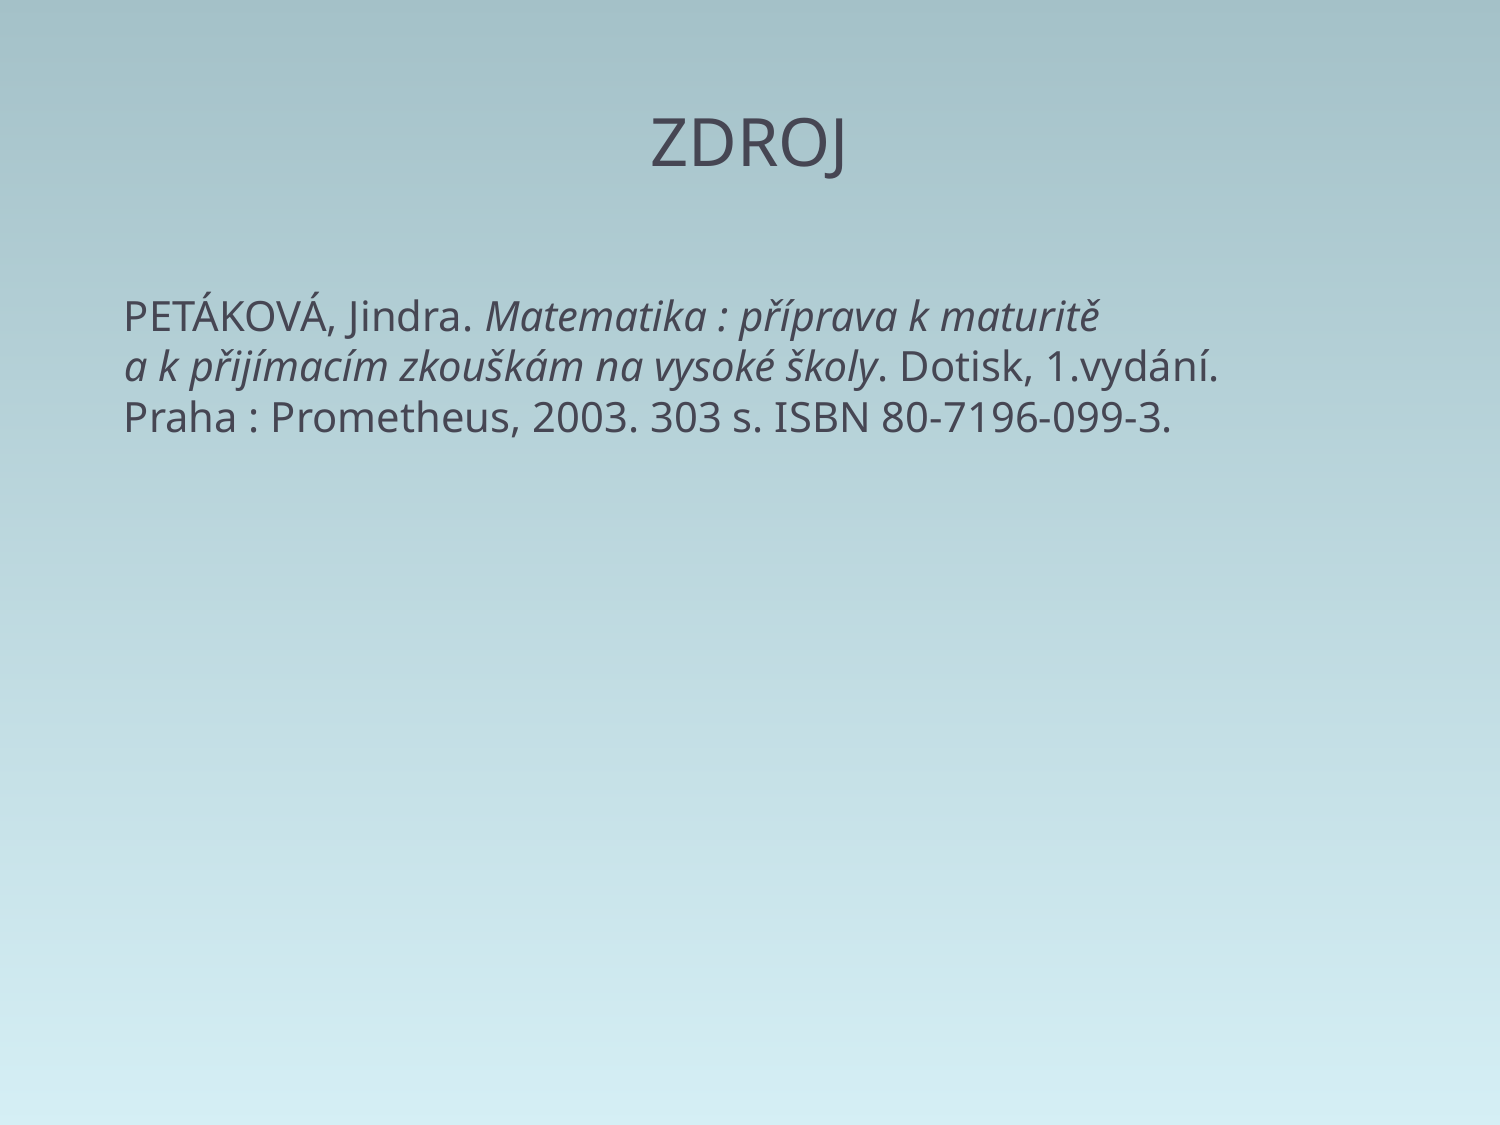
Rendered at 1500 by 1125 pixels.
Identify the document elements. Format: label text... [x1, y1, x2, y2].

list PETÁKOVÁ, Jindra. Matematika : příprava k maturitě a k přijímacím zkouškám na vysoké školy. Dotisk, 1.vydání. Praha : Prometheus, 2003. 303 s. ISBN 80-7196-099-3. [108, 282, 1459, 941]
title ZDROJ [75, 24, 1426, 188]
